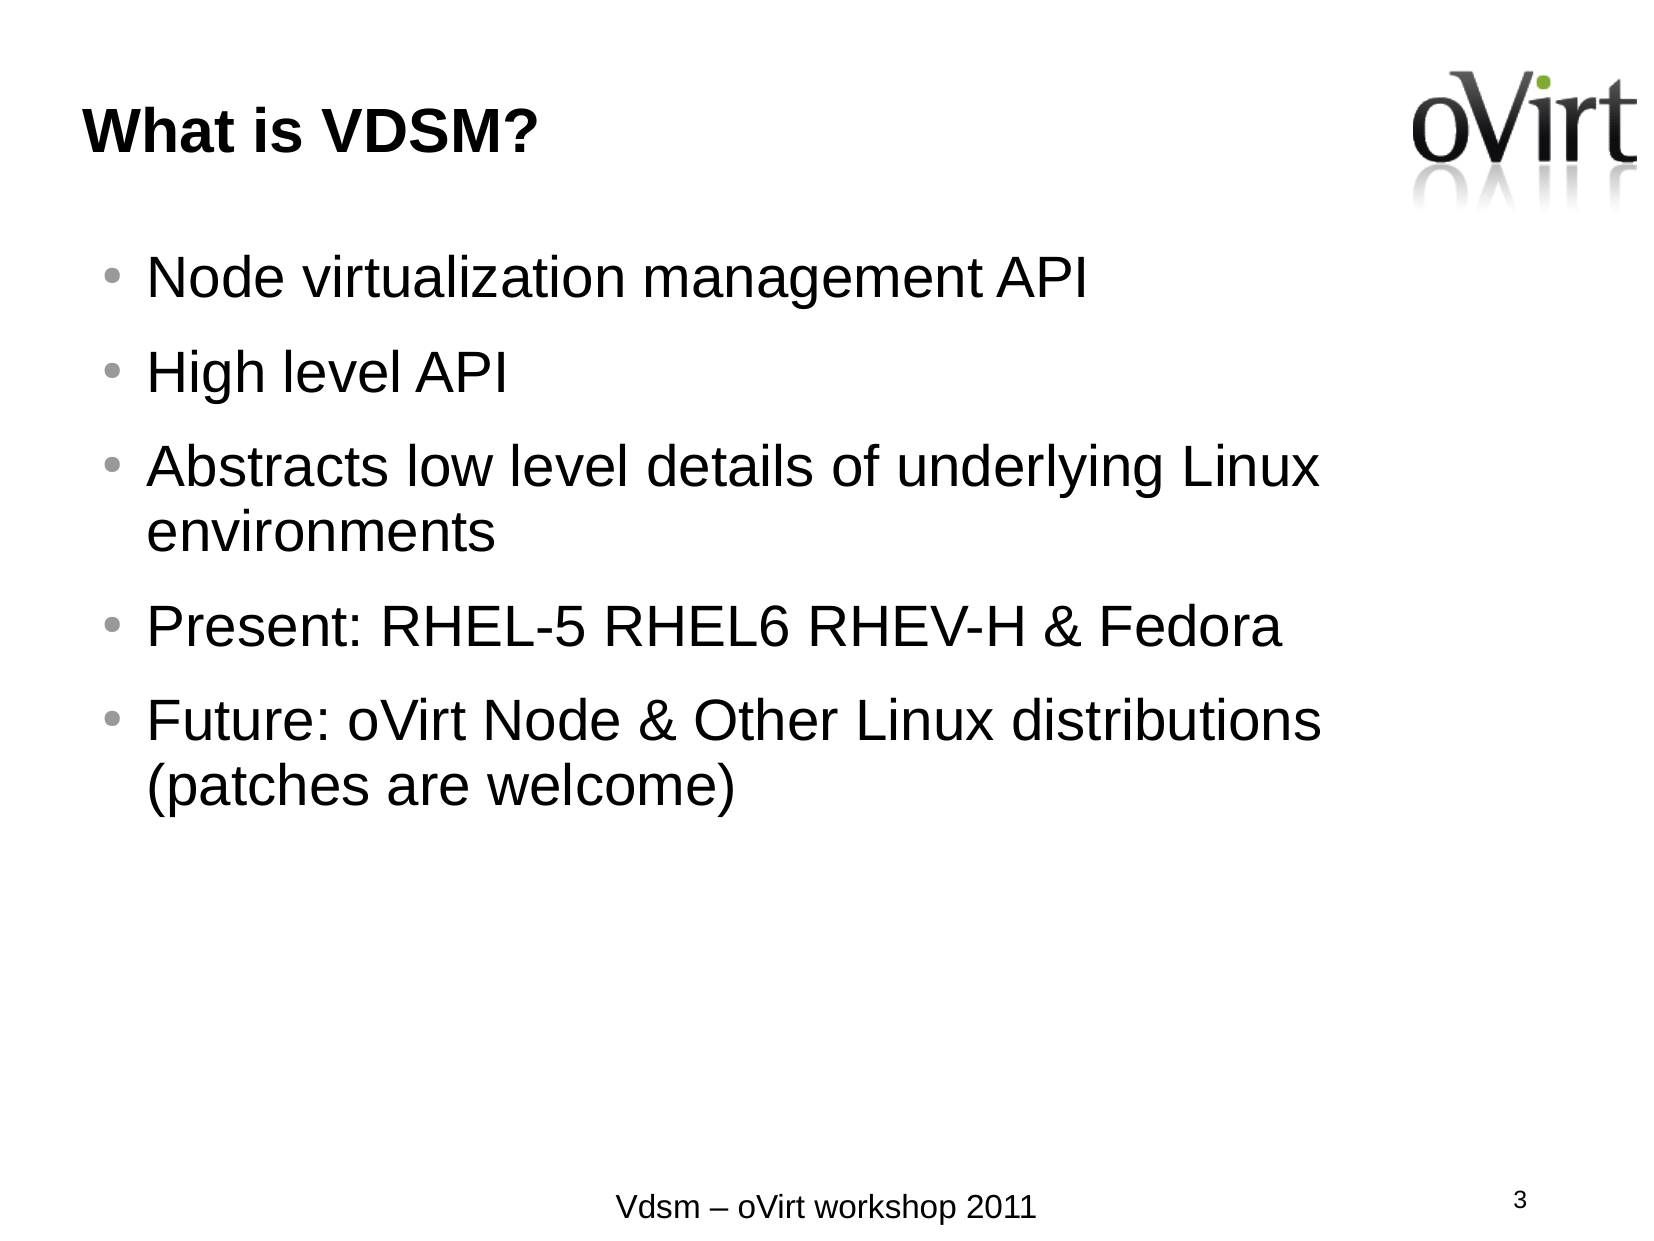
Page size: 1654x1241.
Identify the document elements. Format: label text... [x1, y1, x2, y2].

title What is VDSM? [82, 37, 1303, 226]
picture [1413, 63, 1637, 212]
list Node virtualization management API High level API Abstracts low level details of underlying Linux environments Present: RHEL-5 RHEL6 RHEV-H & Fedora Future: oVirt Node & Other Linux distributions (patches are welcome) [86, 244, 1576, 1039]
